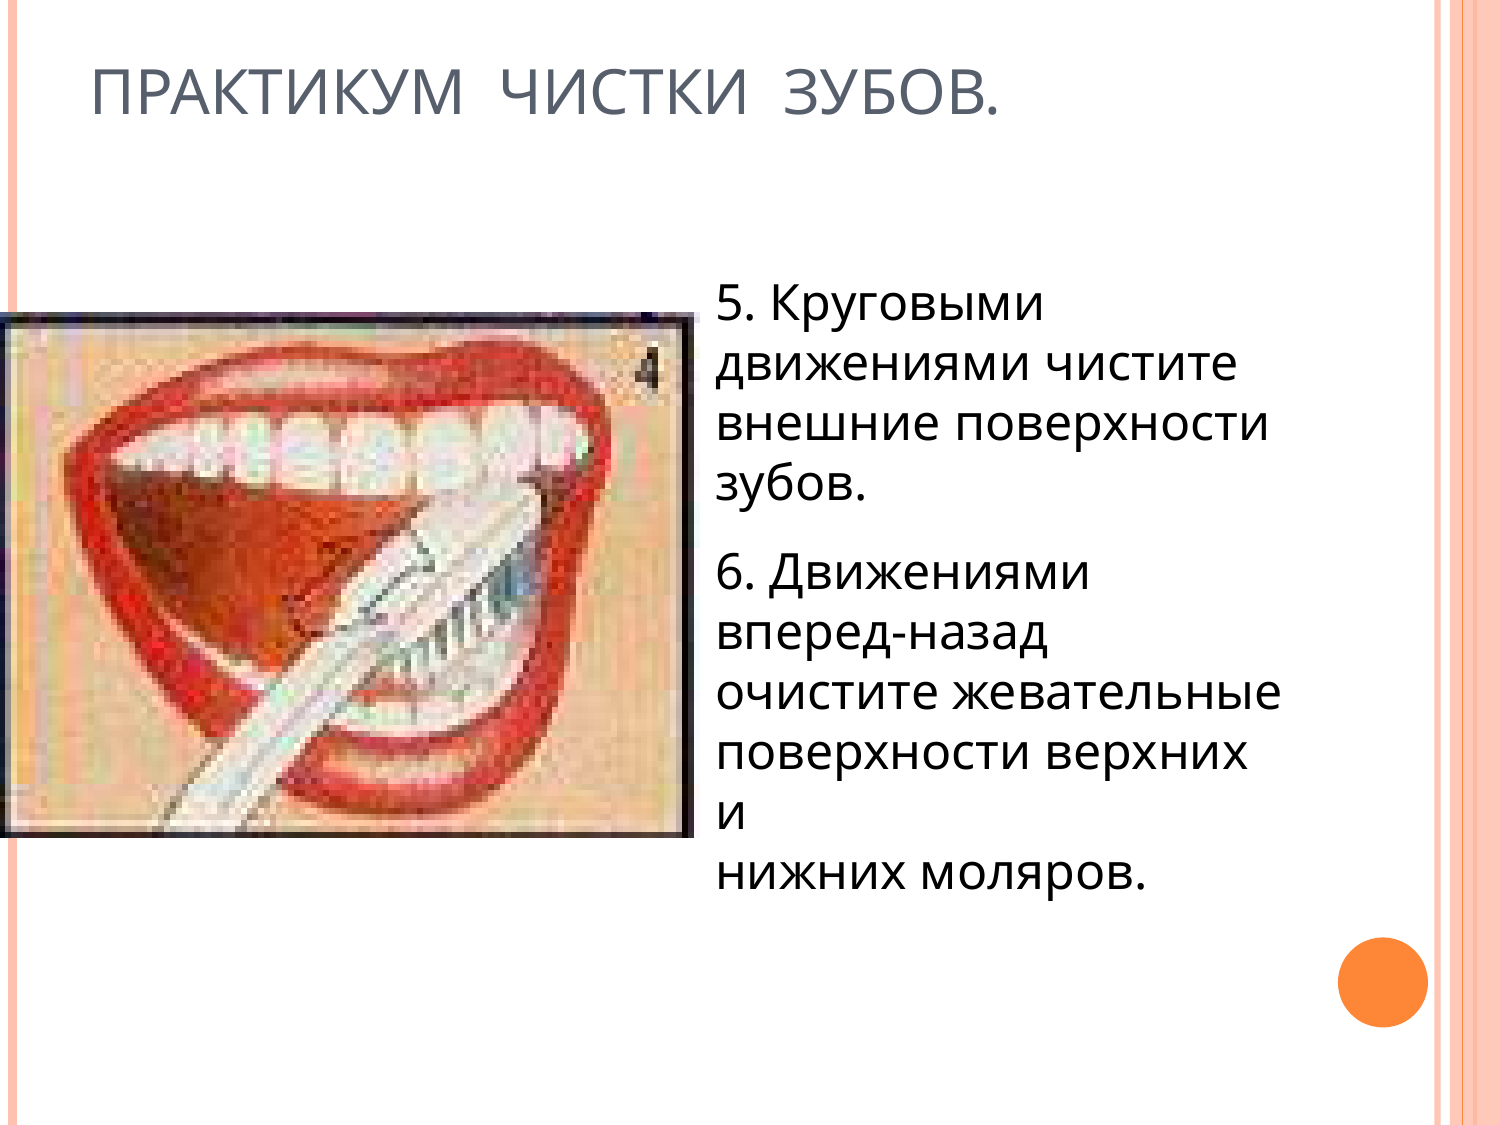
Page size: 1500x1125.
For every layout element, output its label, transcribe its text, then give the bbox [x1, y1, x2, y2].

picture [0, 312, 700, 838]
title ПРАКТИКУМ ЧИСТКИ ЗУБОВ. [75, 45, 1300, 233]
list 5. Круговыми движениями чистите внешние поверхности зубов. 6. Движениями вперед-назад очистите жевательные поверхности верхних и нижних моляров. [700, 262, 1301, 1013]
